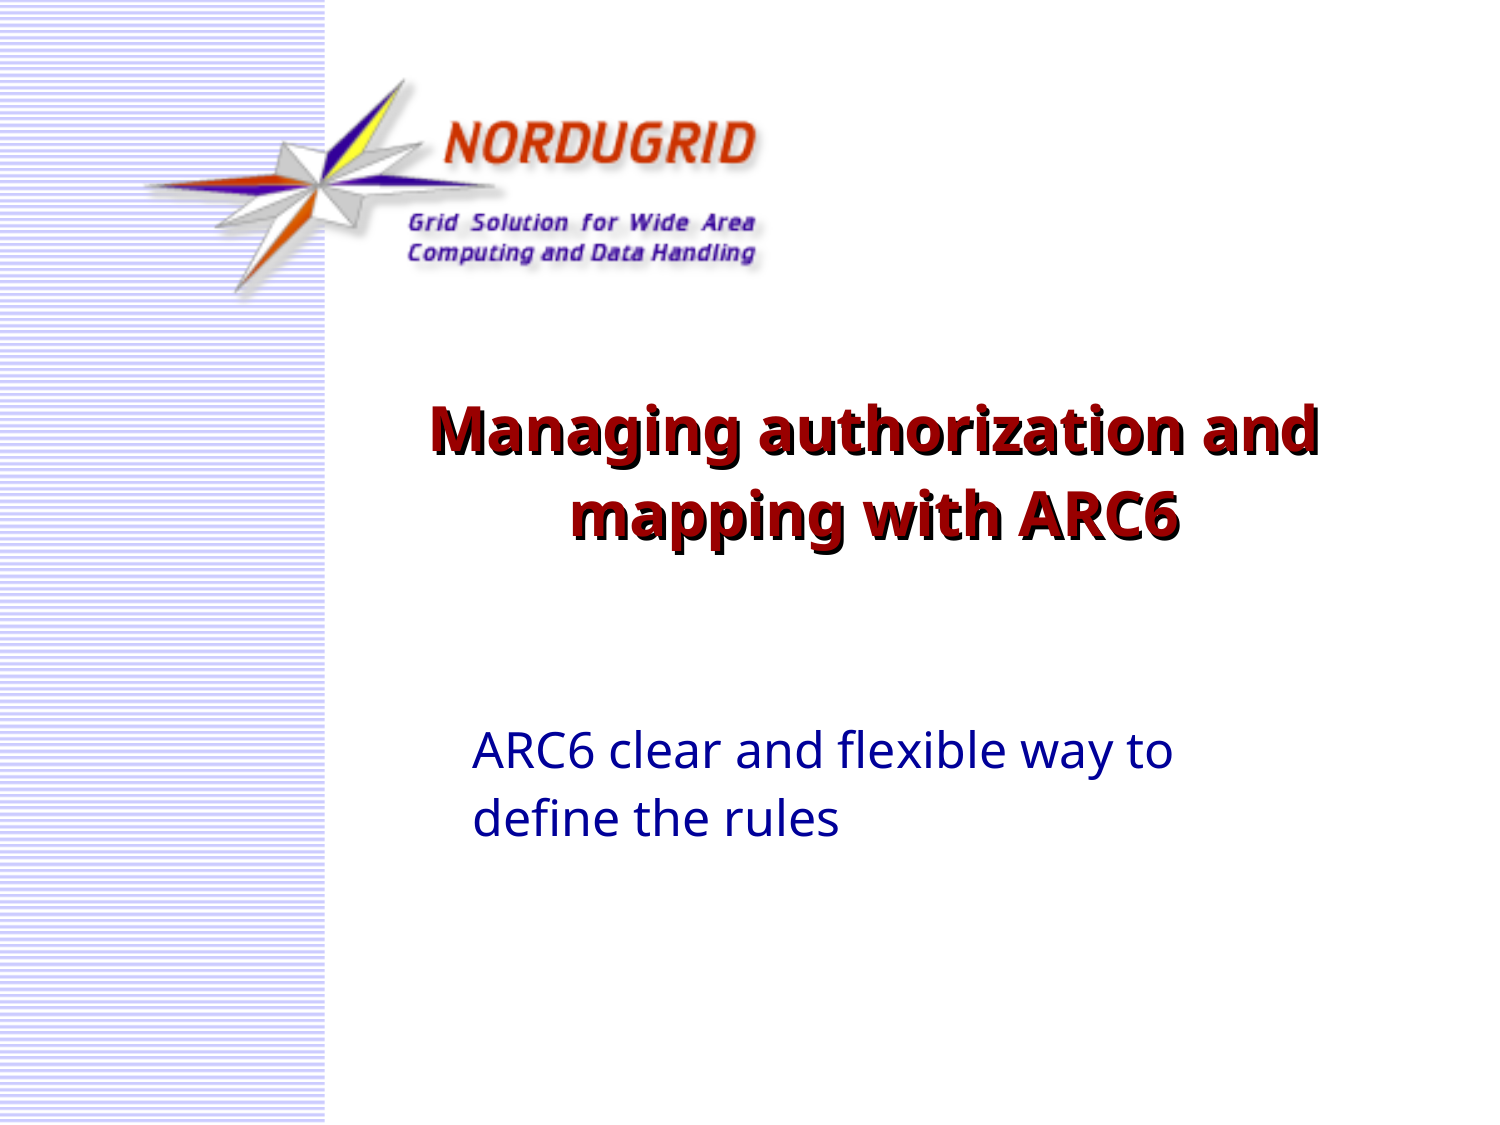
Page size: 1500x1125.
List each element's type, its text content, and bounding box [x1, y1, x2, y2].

picture [0, 0, 774, 1125]
title Managing authorization and mapping with ARC6 [360, 349, 1388, 591]
subtitle ARC6 clear and flexible way to define the rules [472, 649, 1300, 918]
